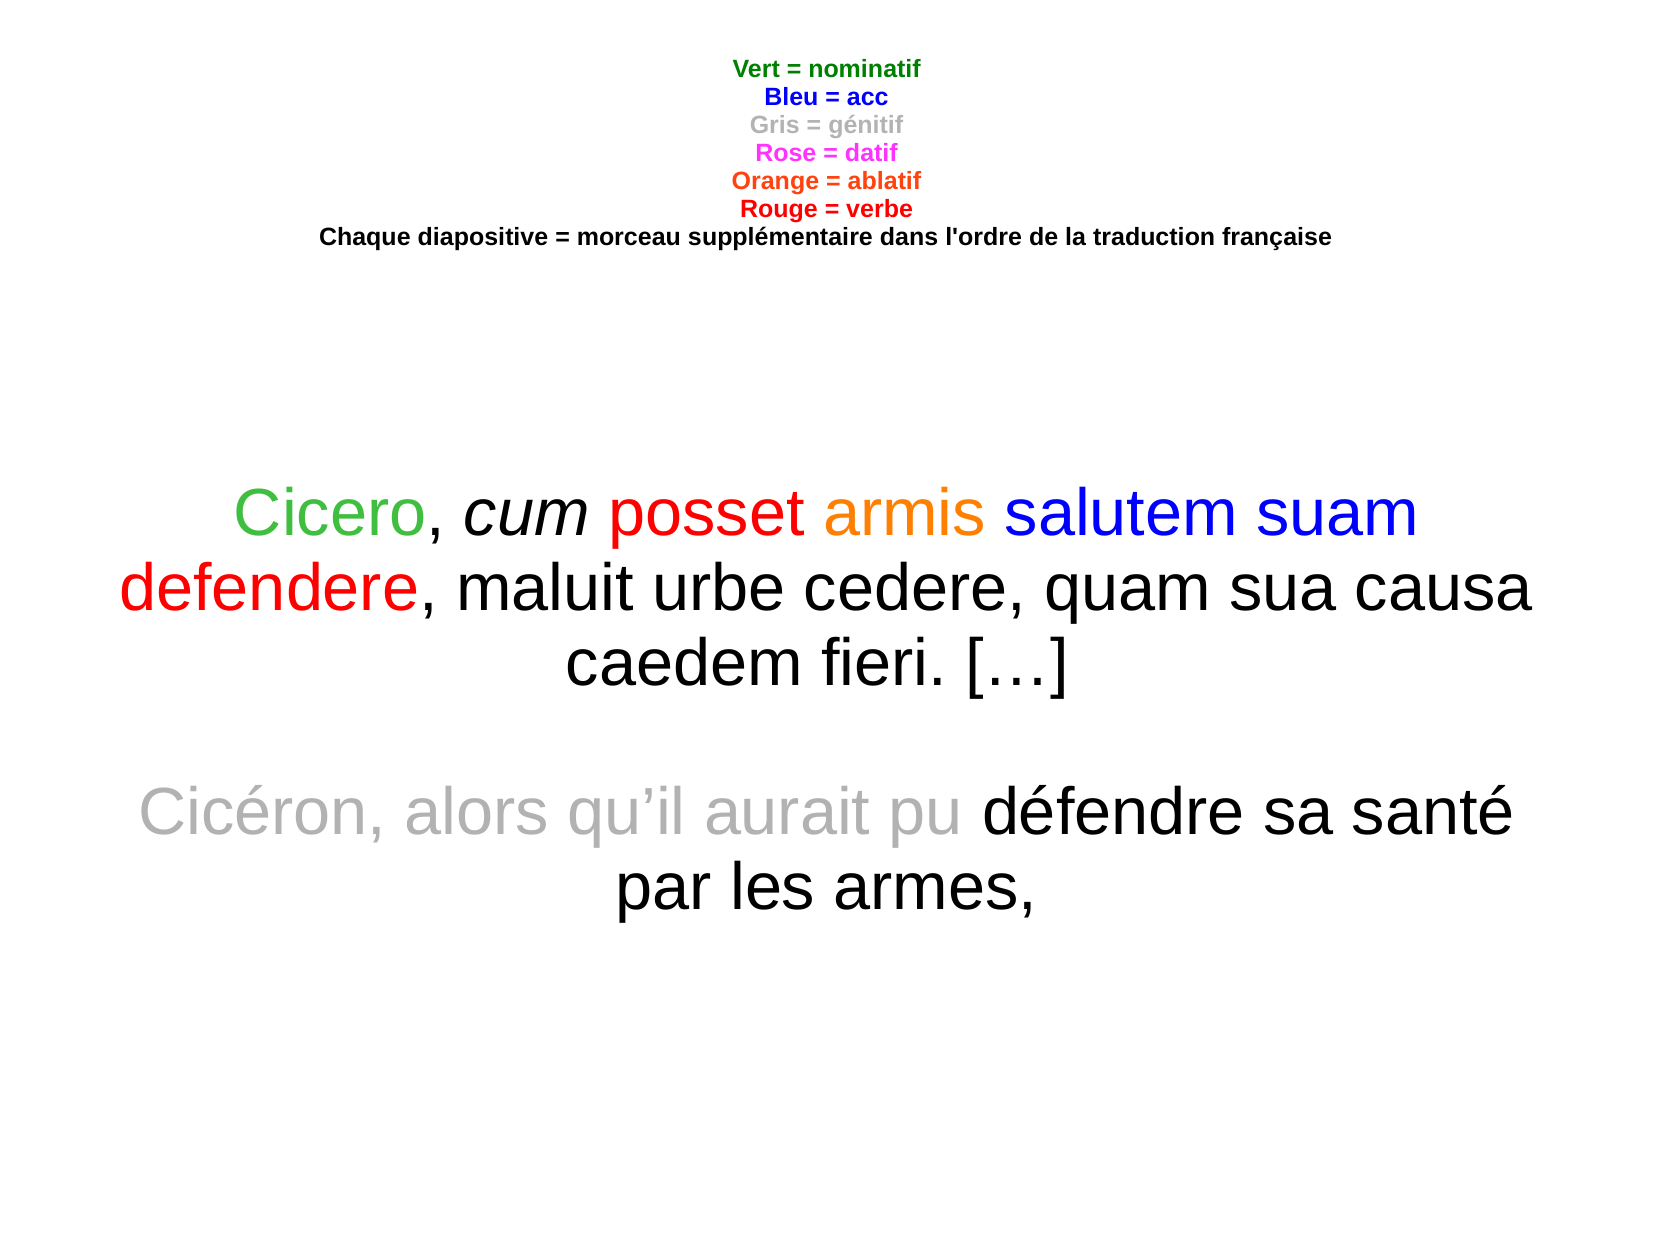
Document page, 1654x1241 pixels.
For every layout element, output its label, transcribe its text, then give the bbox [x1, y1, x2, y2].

title Vert = nominatif Bleu = acc Gris = génitif Rose = datif Orange = ablatif Rouge = verbe Chaque diapositive = morceau supplémentaire dans l'ordre de la traduction française [82, 49, 1571, 257]
subtitle Cicero, cum posset armis salutem suam defendere, maluit urbe cedere, quam sua causa caedem fieri. […] Cicéron, alors qu’il aurait pu défendre sa santé par les armes, [82, 290, 1571, 1109]
